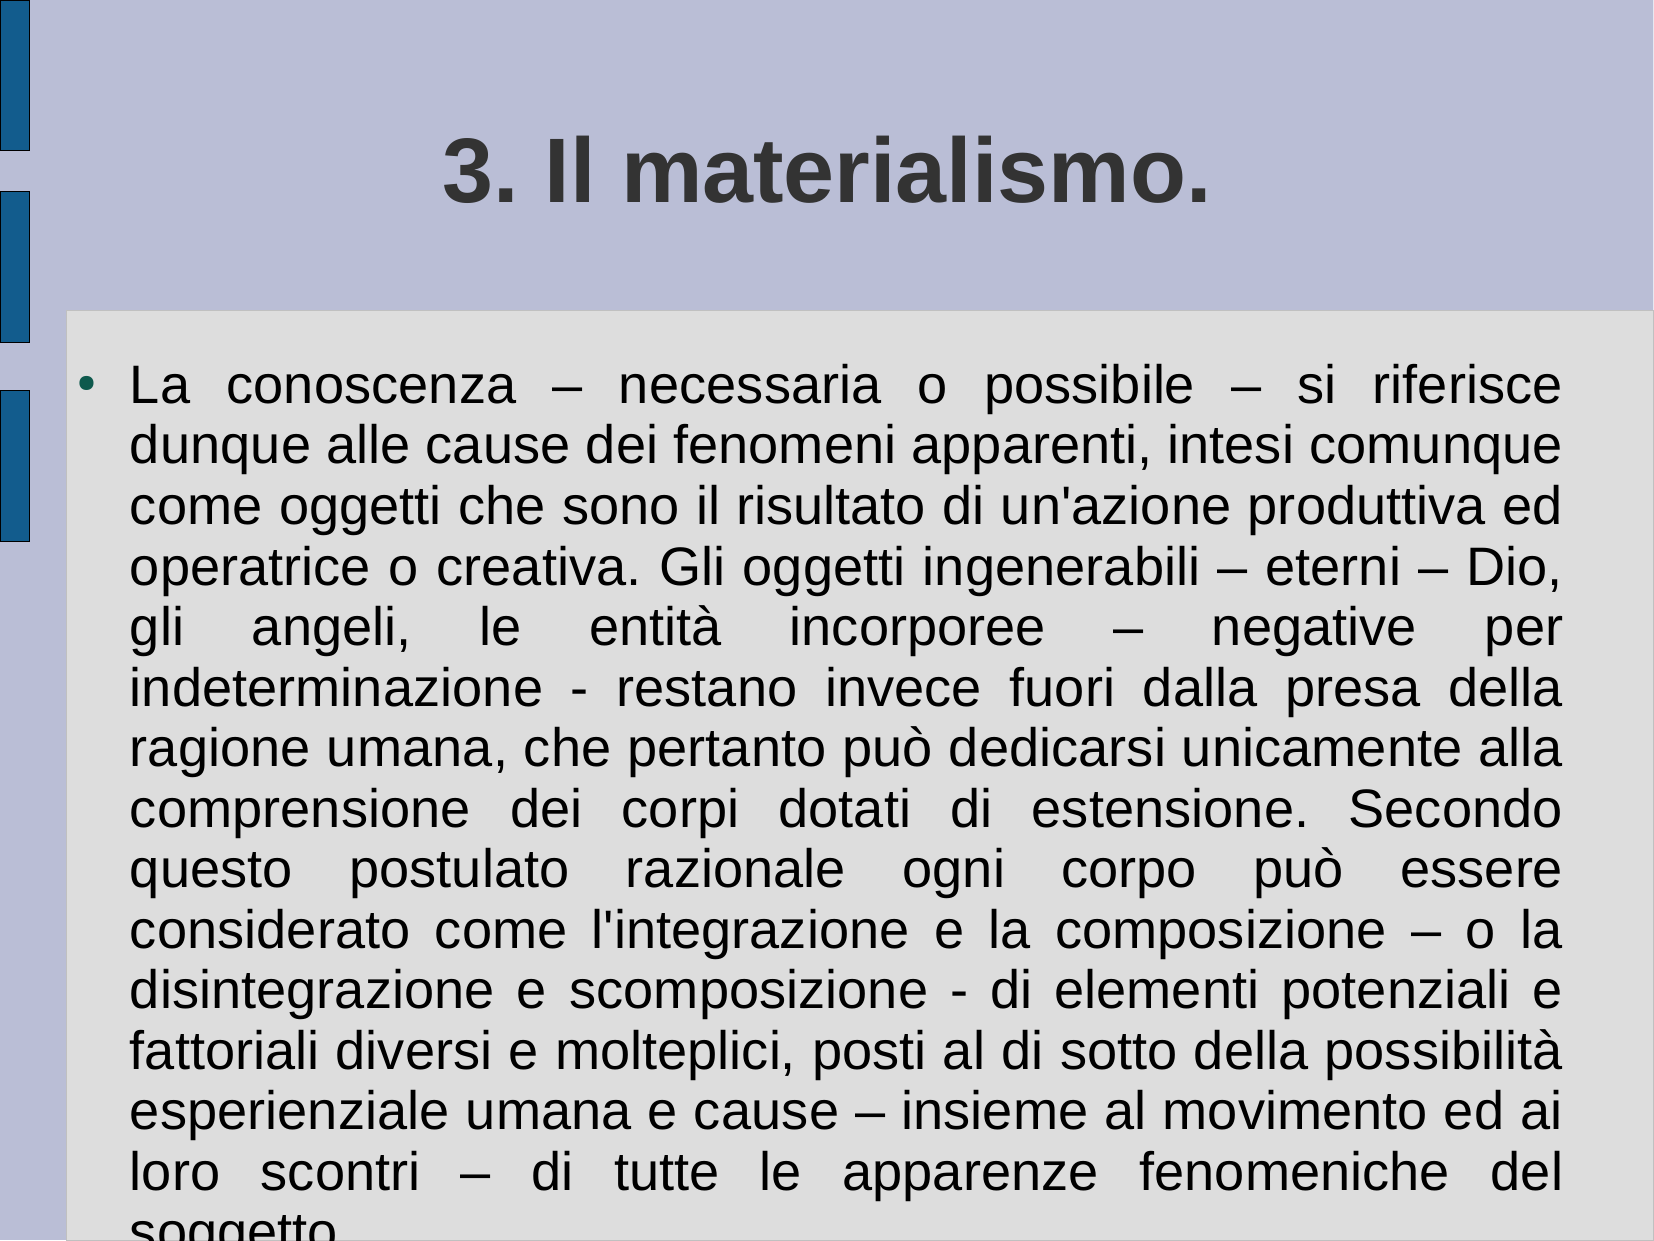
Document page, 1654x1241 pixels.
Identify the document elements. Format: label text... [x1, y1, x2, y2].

title 3. Il materialismo. [121, 67, 1534, 275]
list La conoscenza – necessaria o possibile – si riferisce dunque alle cause dei fenomeni apparenti, intesi comunque come oggetti che sono il risultato di un'azione produttiva ed operatrice o creativa. Gli oggetti ingenerabili – eterni – Dio, gli angeli, le entità incorporee – negative per indeterminazione - restano invece fuori dalla presa della ragione umana, che pertanto può dedicarsi unicamente alla comprensione dei corpi dotati di estensione. Secondo questo postulato razionale ogni corpo può essere considerato come l'integrazione e la composizione – o la disintegrazione e scomposizione - di elementi potenziali e fattoriali diversi e molteplici, posti al di sotto della possibilità esperienziale umana e cause – insieme al movimento ed ai loro scontri – di tutte le apparenze fenomeniche del soggetto. [59, 354, 1565, 1211]
